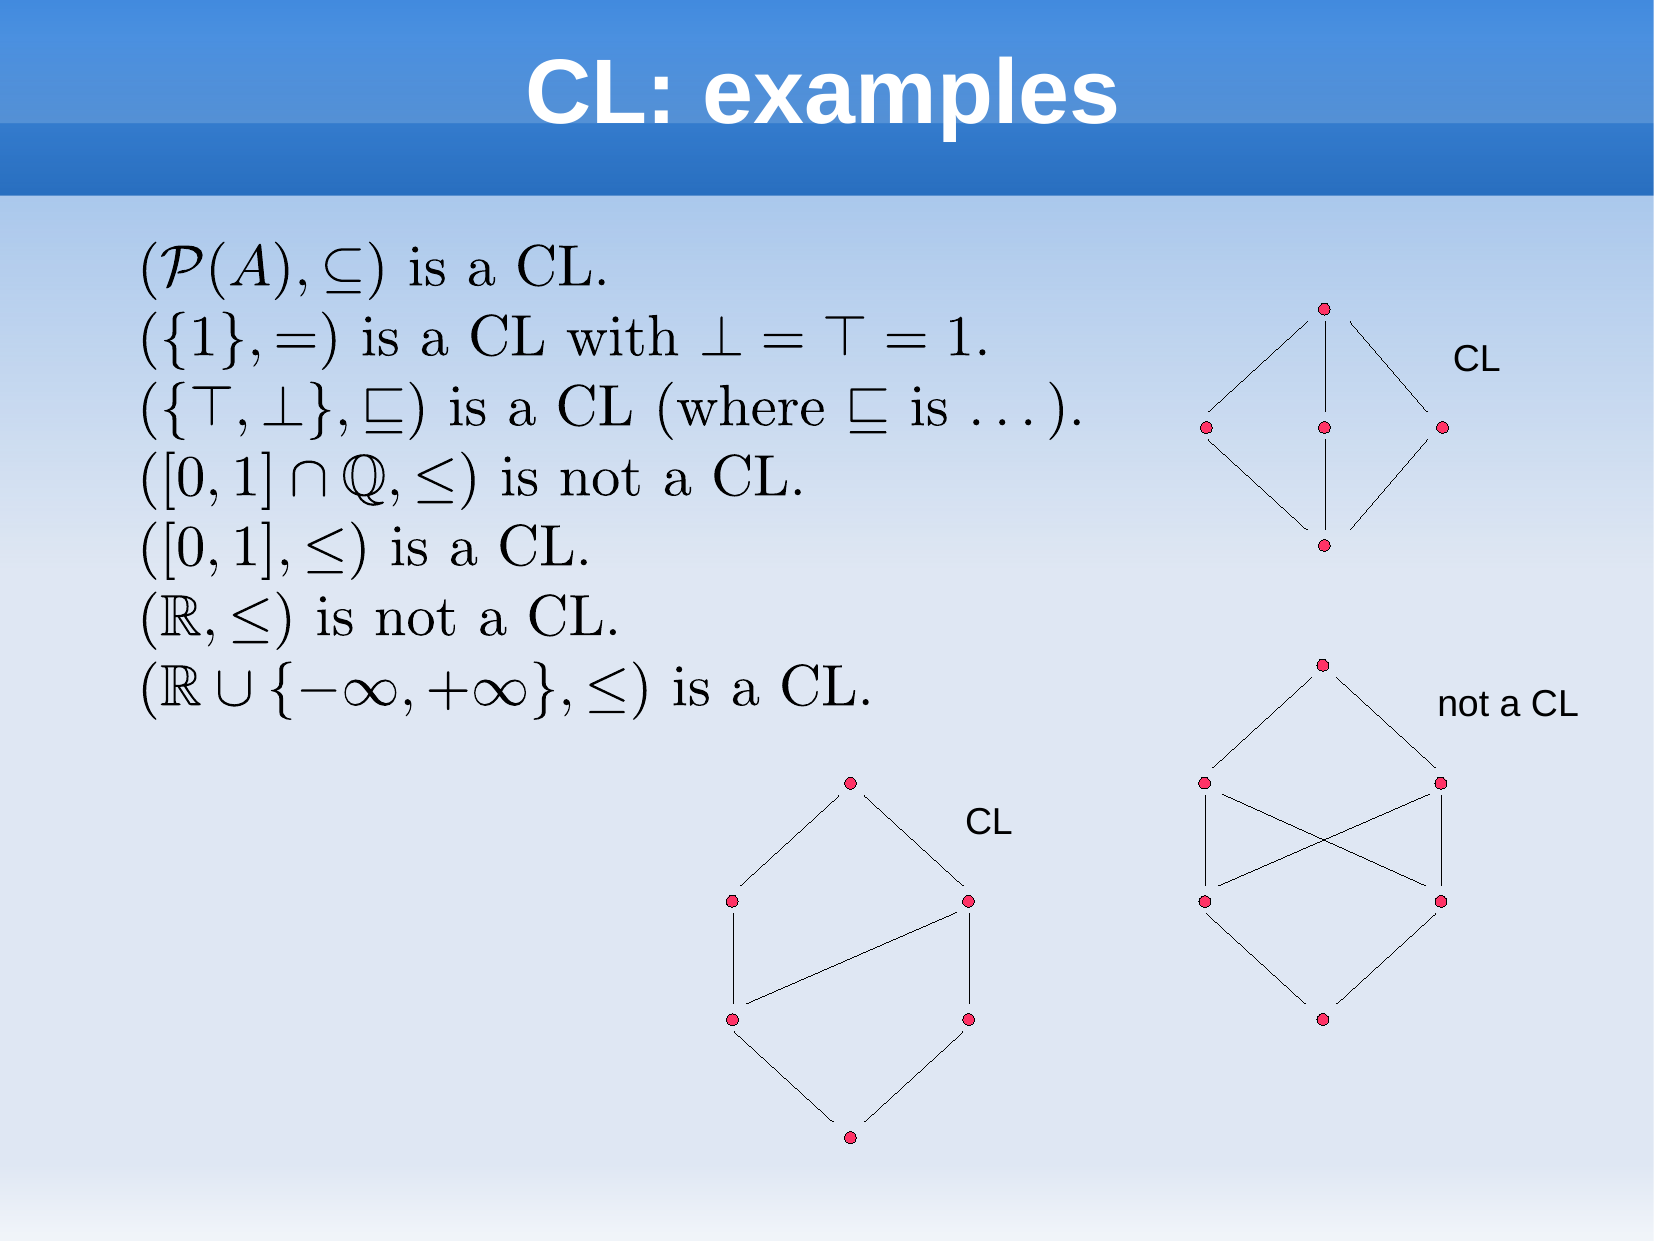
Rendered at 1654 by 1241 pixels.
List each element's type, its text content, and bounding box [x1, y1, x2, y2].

text_box [1200, 421, 1213, 434]
text_box [1318, 303, 1331, 316]
text_box [844, 1131, 857, 1144]
text_box [1316, 659, 1329, 672]
picture [0, 0, 1654, 1241]
text_box [1434, 777, 1447, 790]
text_box [726, 1013, 739, 1026]
text_box [1198, 895, 1211, 908]
title CL: examples [59, 0, 1588, 188]
text_box not a CL [1422, 675, 1594, 732]
text_box [1316, 1013, 1329, 1026]
text_box [1318, 421, 1331, 434]
text_box [962, 895, 975, 908]
text_box CL [950, 793, 1028, 850]
text_box [726, 895, 739, 908]
text_box [844, 777, 857, 790]
text_box [1436, 421, 1449, 434]
text_box [1198, 777, 1211, 789]
text_box [962, 1013, 975, 1026]
text_box [1435, 895, 1447, 908]
text_box [1318, 539, 1331, 552]
text_box CL [1438, 330, 1516, 387]
